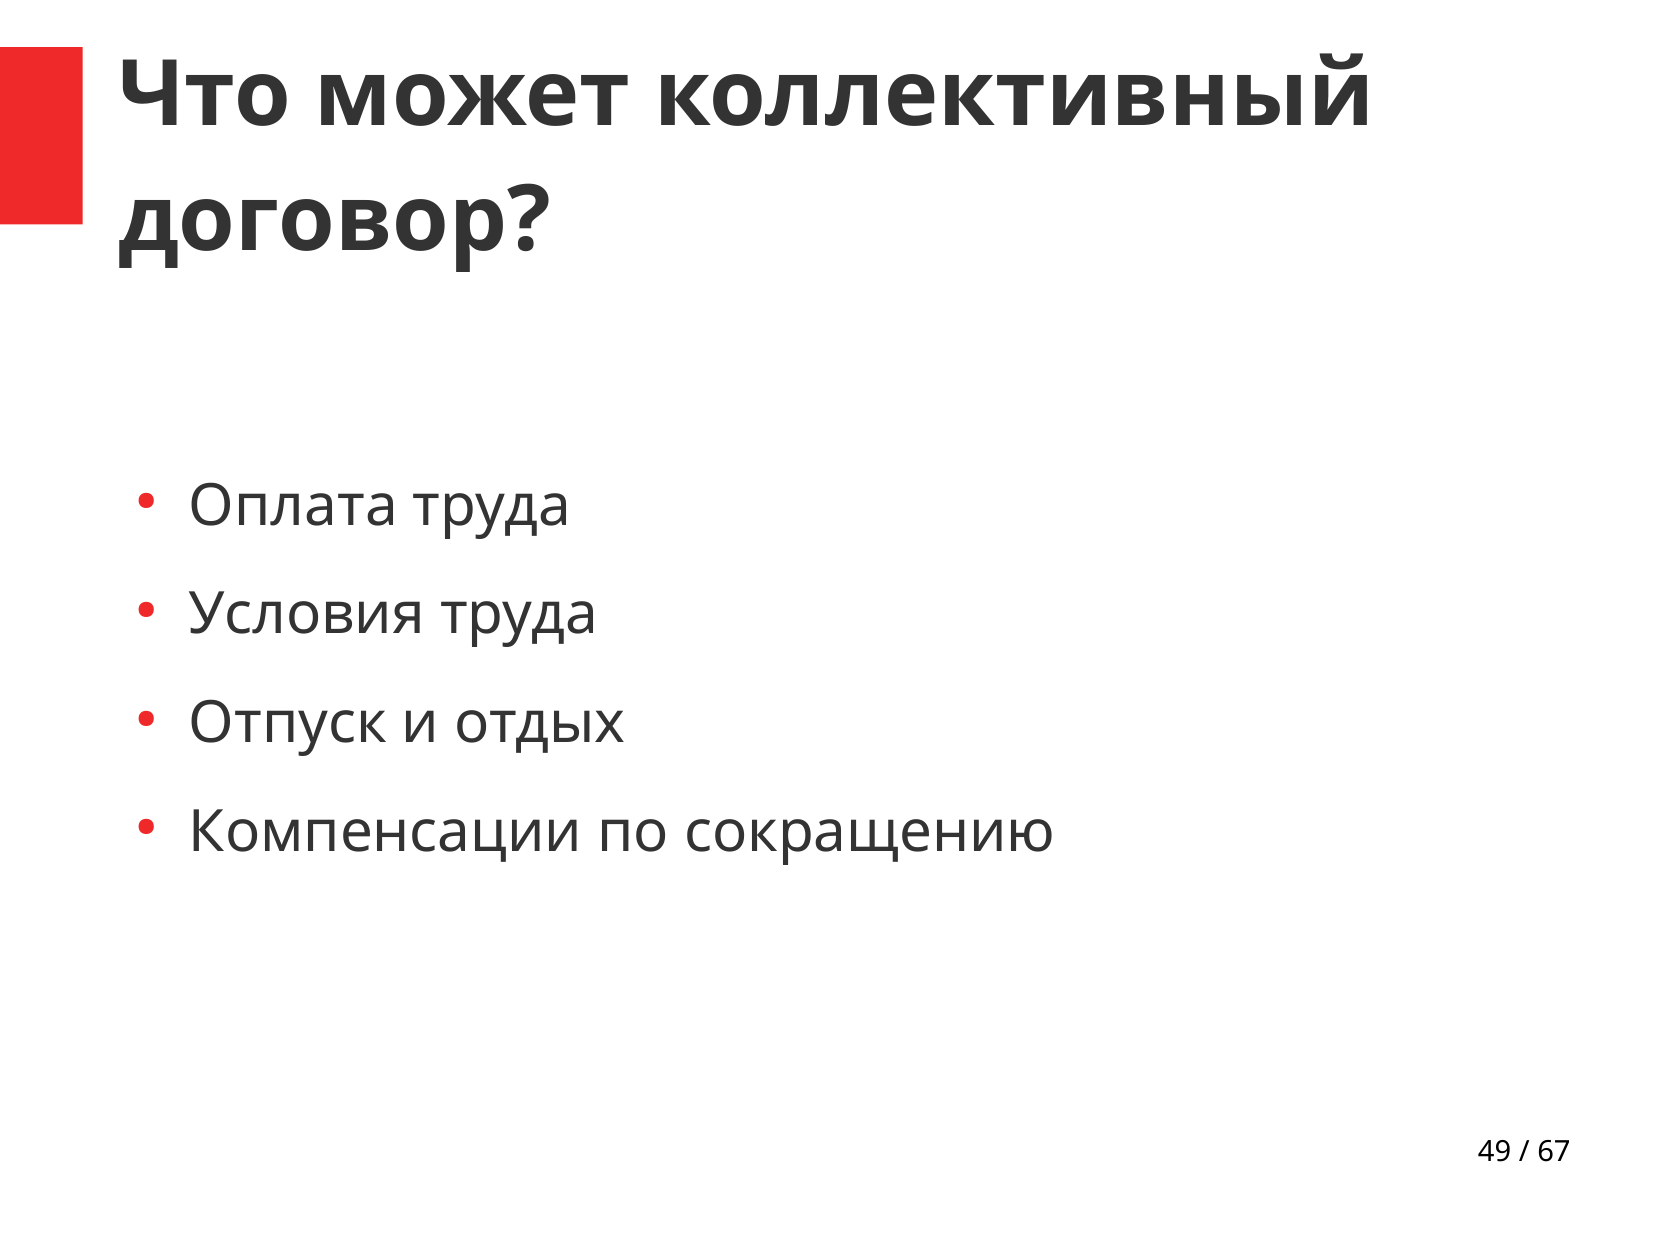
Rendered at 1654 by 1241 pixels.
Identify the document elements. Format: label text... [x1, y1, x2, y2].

list Оплата труда Условия труда Отпуск и отдых Компенсации по сокращению [118, 354, 1536, 1074]
title Что может коллективный договор? [118, 45, 1571, 260]
